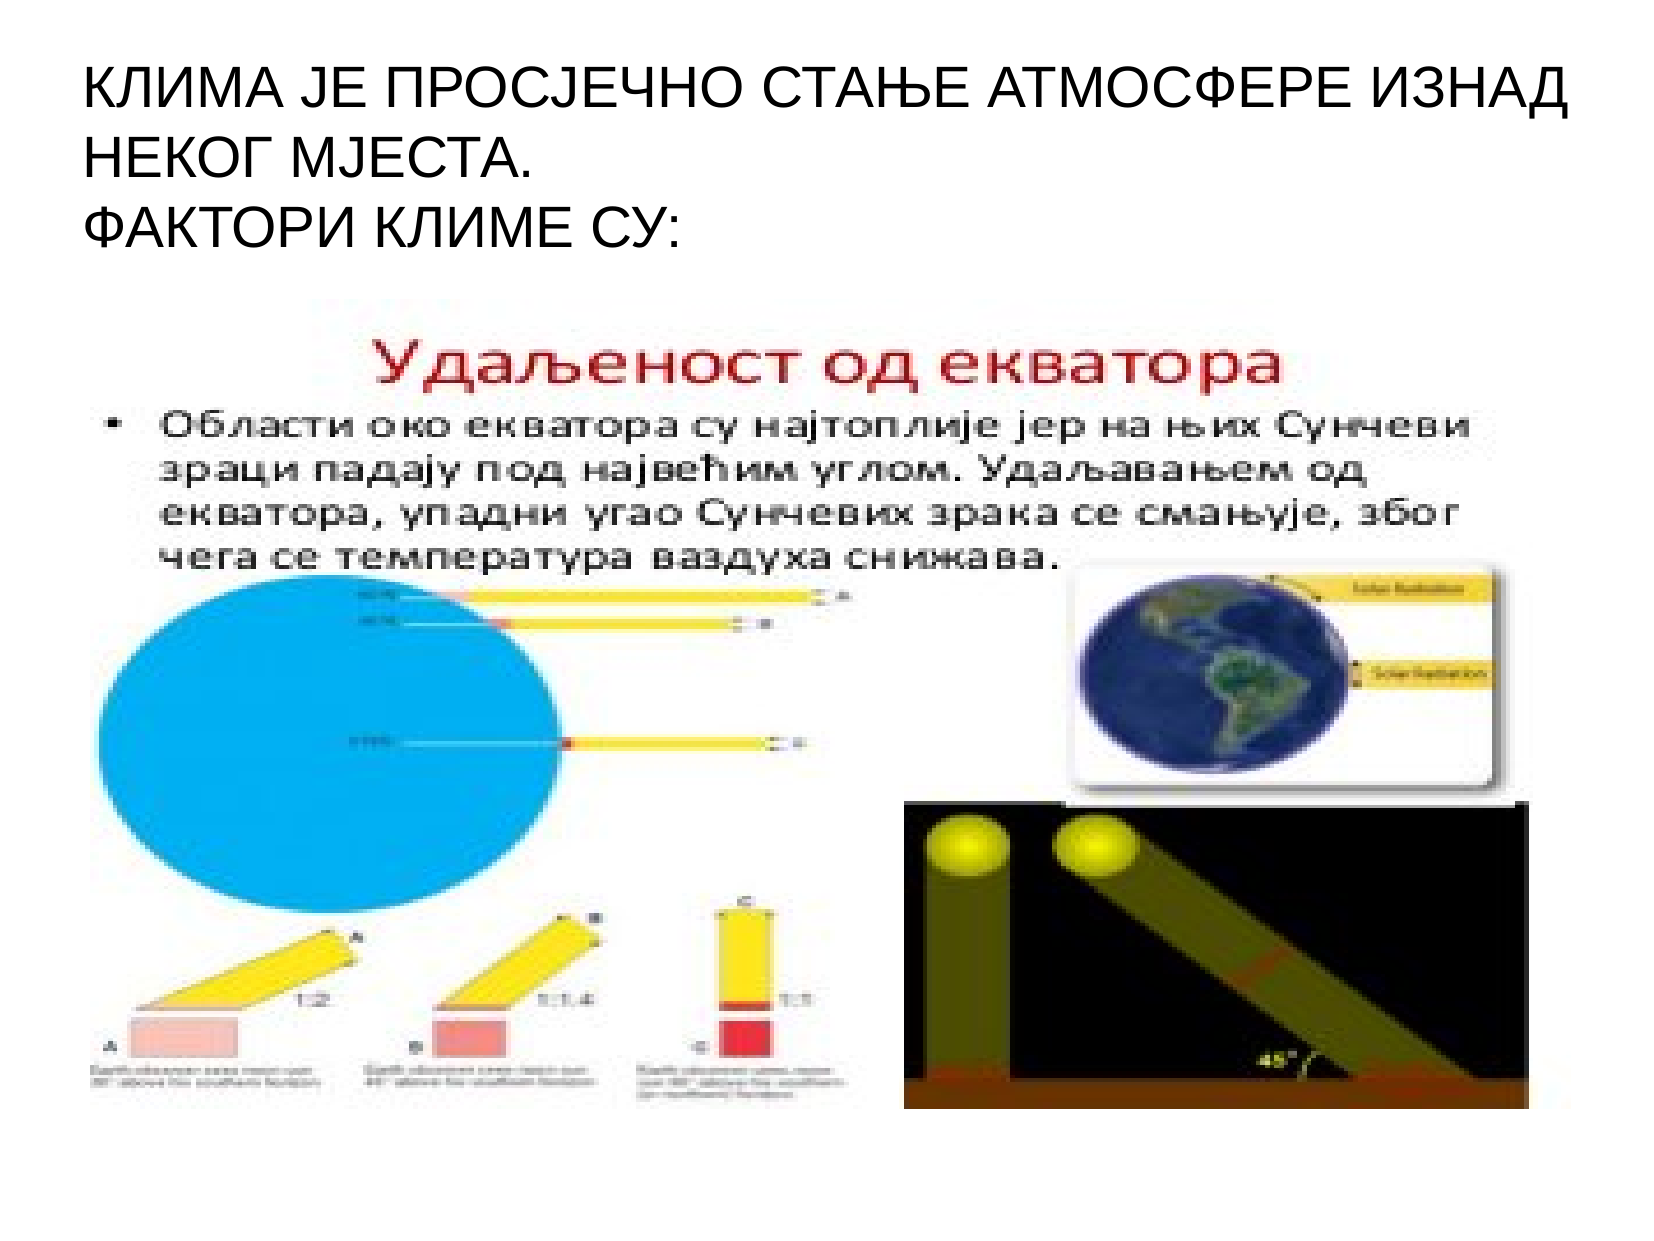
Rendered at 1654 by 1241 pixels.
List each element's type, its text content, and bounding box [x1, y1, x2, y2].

picture [90, 300, 1571, 1109]
title КЛИМА ЈЕ ПРОСЈЕЧНО СТАЊЕ АТМОСФЕРЕ ИЗНАД НЕКОГ МЈЕСТА. ФАКТОРИ КЛИМЕ СУ: [82, 49, 1571, 257]
